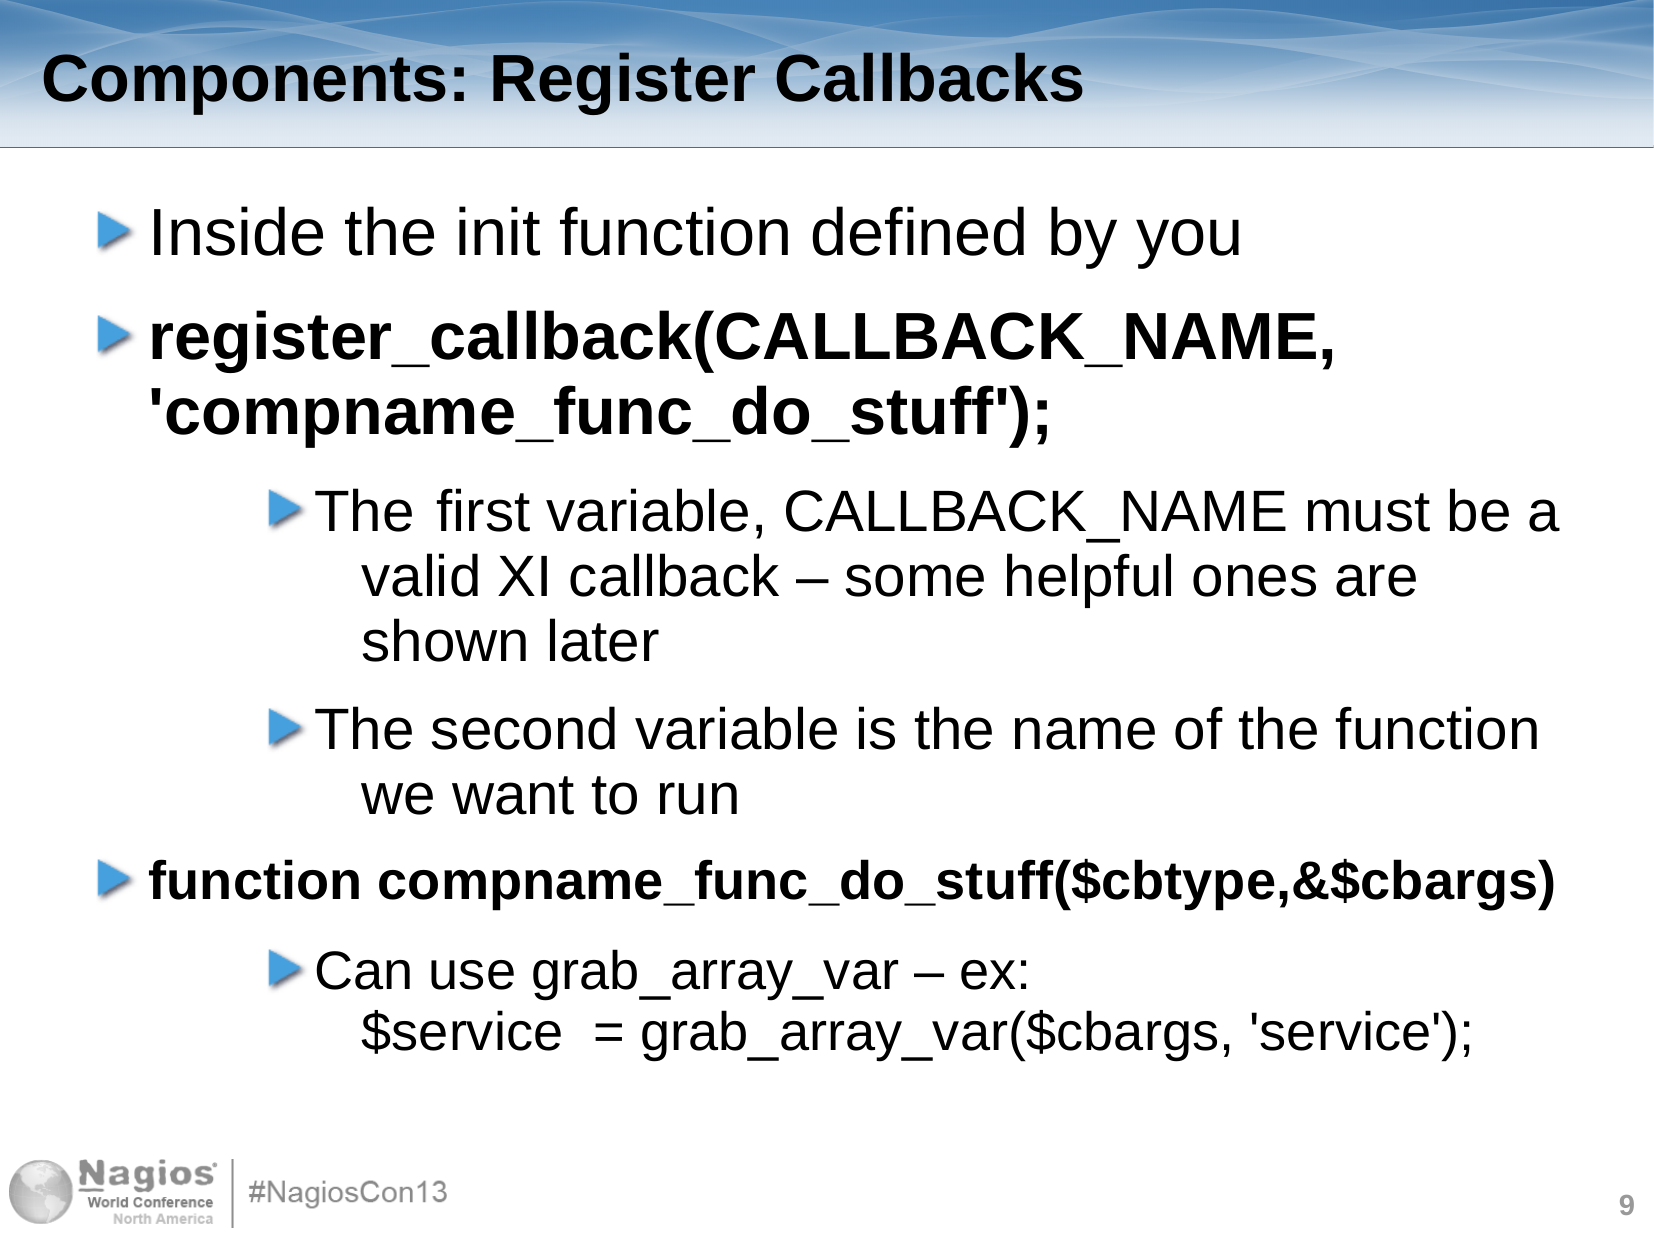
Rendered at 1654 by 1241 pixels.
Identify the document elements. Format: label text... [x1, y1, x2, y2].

picture [0, 0, 1654, 147]
picture [9, 1159, 453, 1228]
list Inside the init function defined by you register_callback(CALLBACK_NAME, 'compname_func_do_stuff'); The first variable, CALLBACK_NAME must be a valid XI callback – some helpful ones are shown later The second variable is the name of the function we want to run function compname_func_do_stuff($cbtype,&$cbargs) Can use grab_array_var – ex: $service = grab_array_var($cbargs, 'service'); [77, 194, 1567, 1063]
title Components: Register Callbacks [41, 29, 1248, 127]
